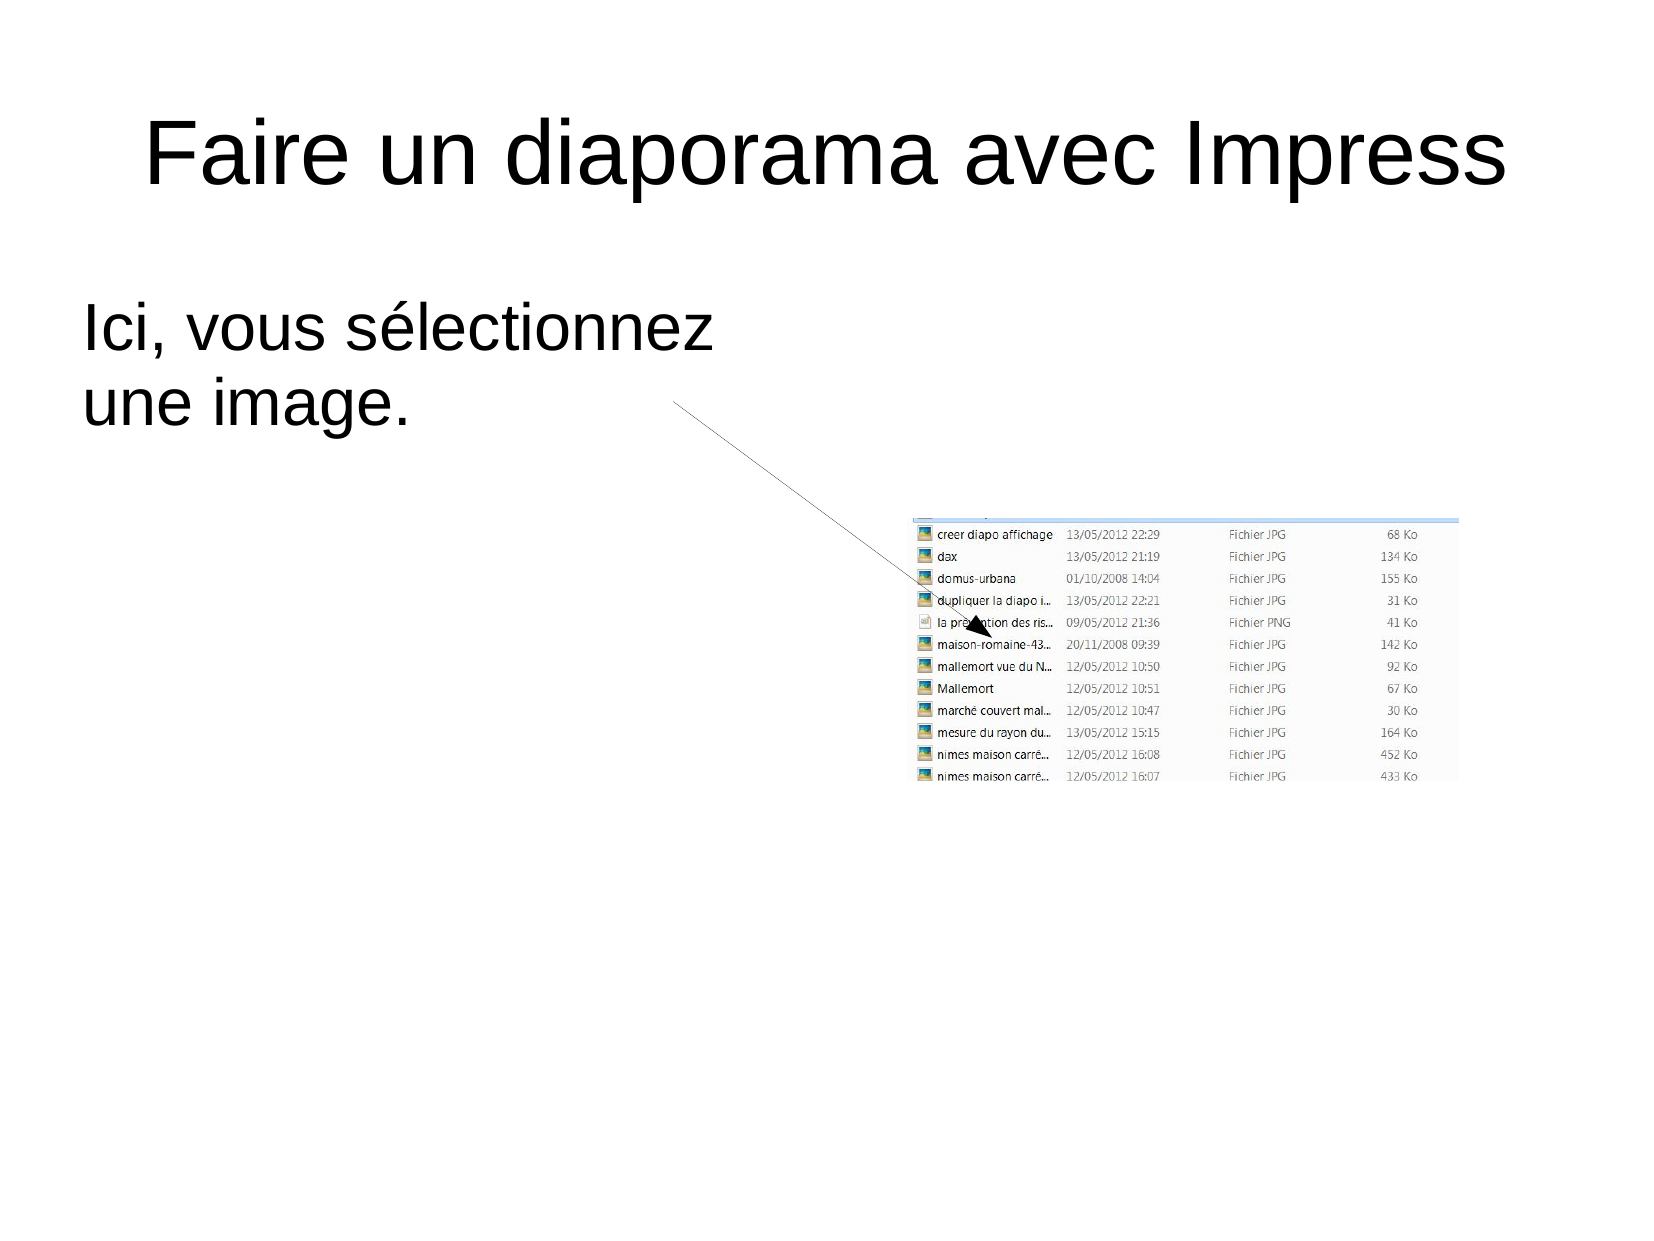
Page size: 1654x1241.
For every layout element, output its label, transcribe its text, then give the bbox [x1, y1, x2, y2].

list Ici, vous sélectionnez une image. [82, 290, 793, 1010]
title Faire un diaporama avec Impress [82, 49, 1571, 257]
picture [907, 518, 1459, 781]
